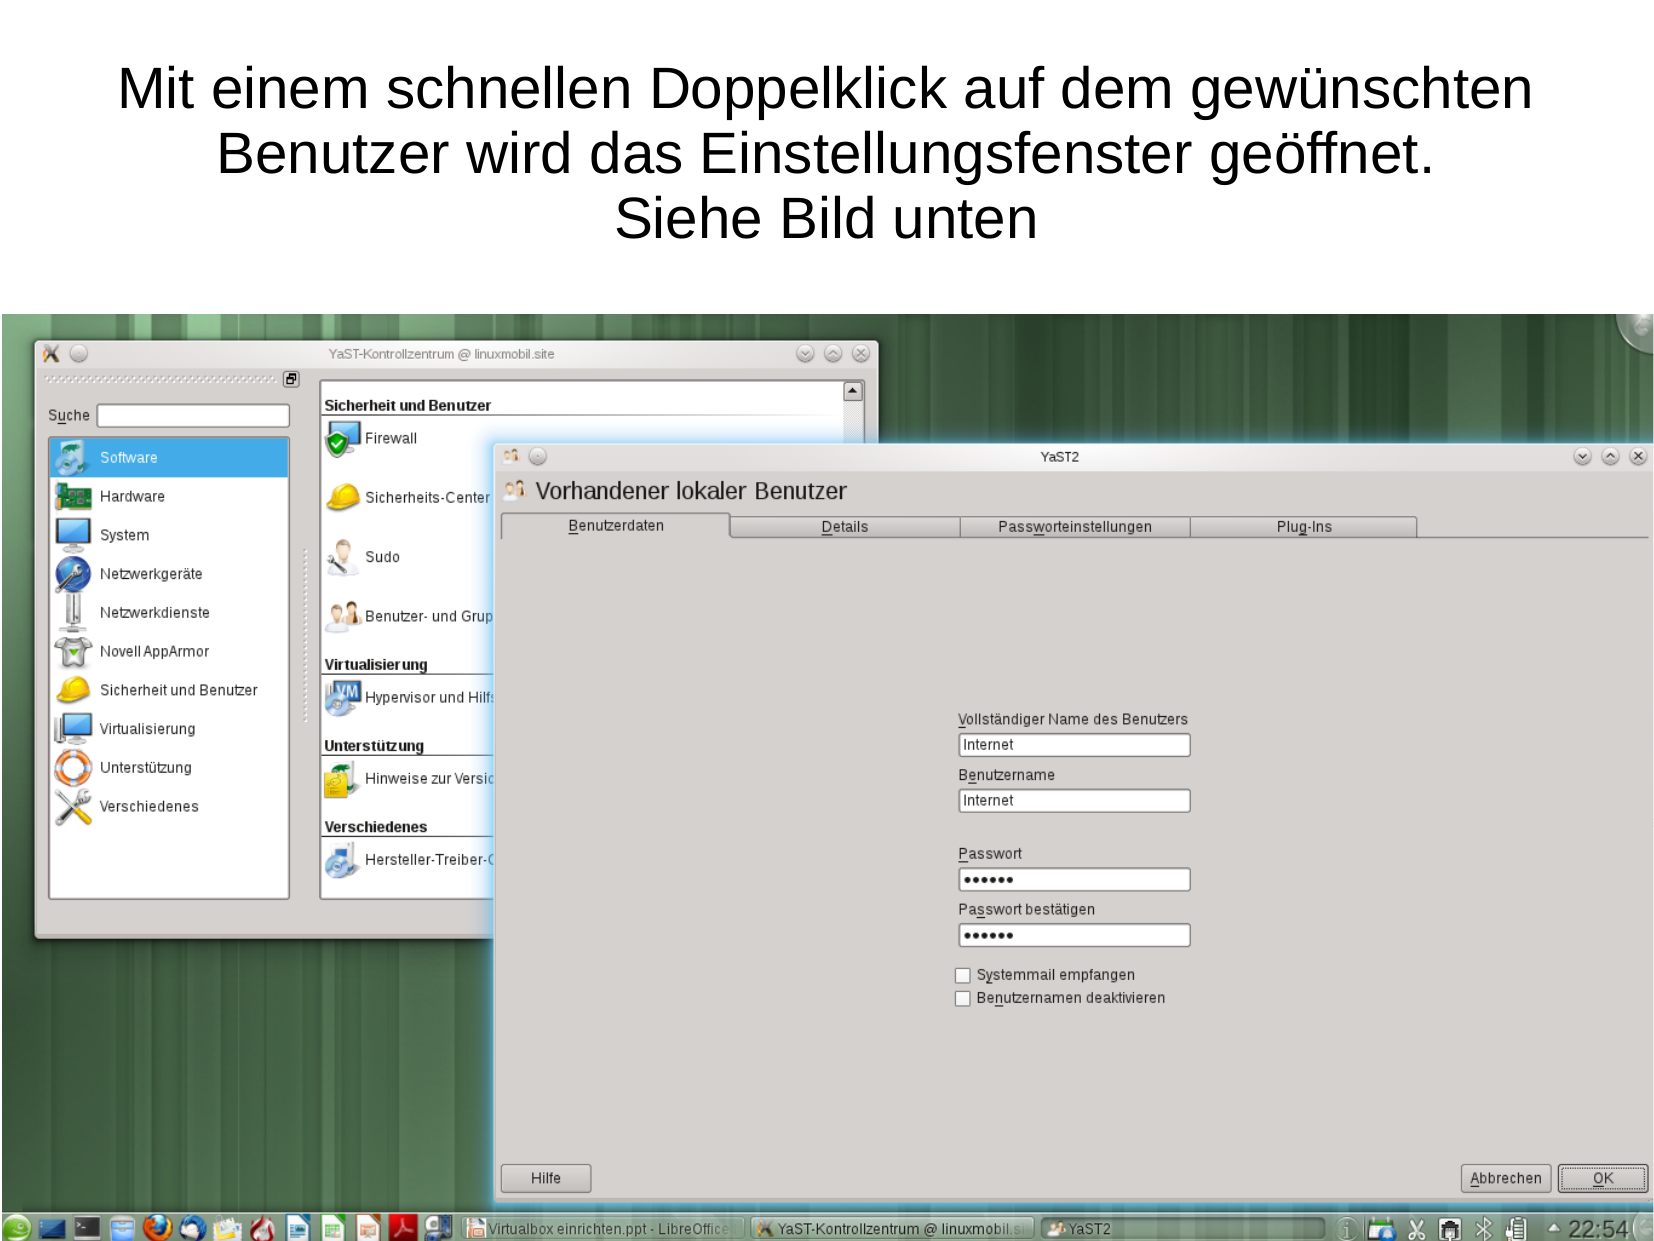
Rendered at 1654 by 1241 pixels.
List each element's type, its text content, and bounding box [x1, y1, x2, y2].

picture [2, 314, 1654, 1241]
title Mit einem schnellen Doppelklick auf dem gewünschten Benutzer wird das Einstellungsfenster geöffnet. Siehe Bild unten [82, 49, 1571, 257]
